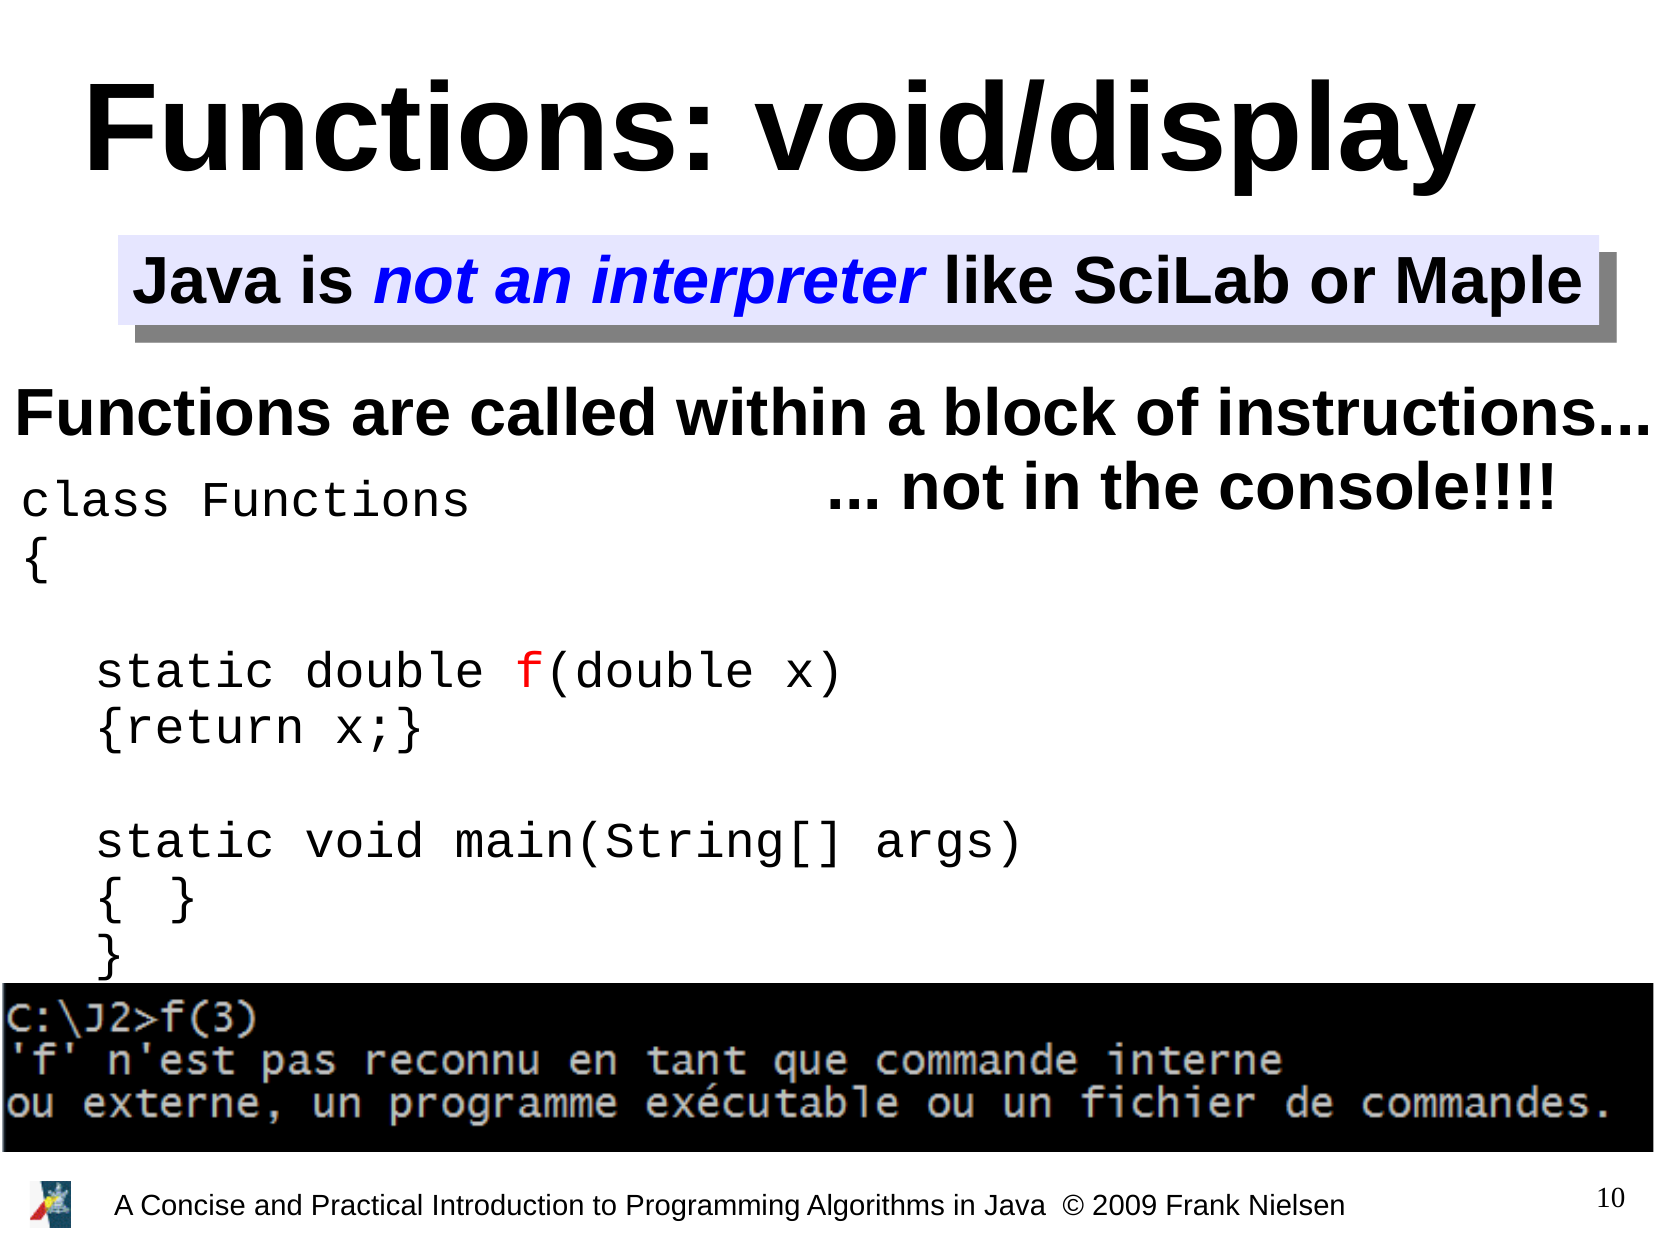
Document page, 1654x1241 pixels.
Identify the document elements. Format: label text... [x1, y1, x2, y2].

picture [2, 983, 1654, 1152]
text_box class Functions { static double f(double x) {return x;} static void main(String[] args) { } } [5, 467, 1040, 967]
text_box Functions are called within a block of instructions... ... not in the console!!!! [0, 367, 1654, 532]
text_box Java is not an interpreter like SciLab or Maple [118, 235, 1600, 325]
text_box Functions: void/display [67, 49, 1493, 205]
picture [29, 1181, 71, 1228]
